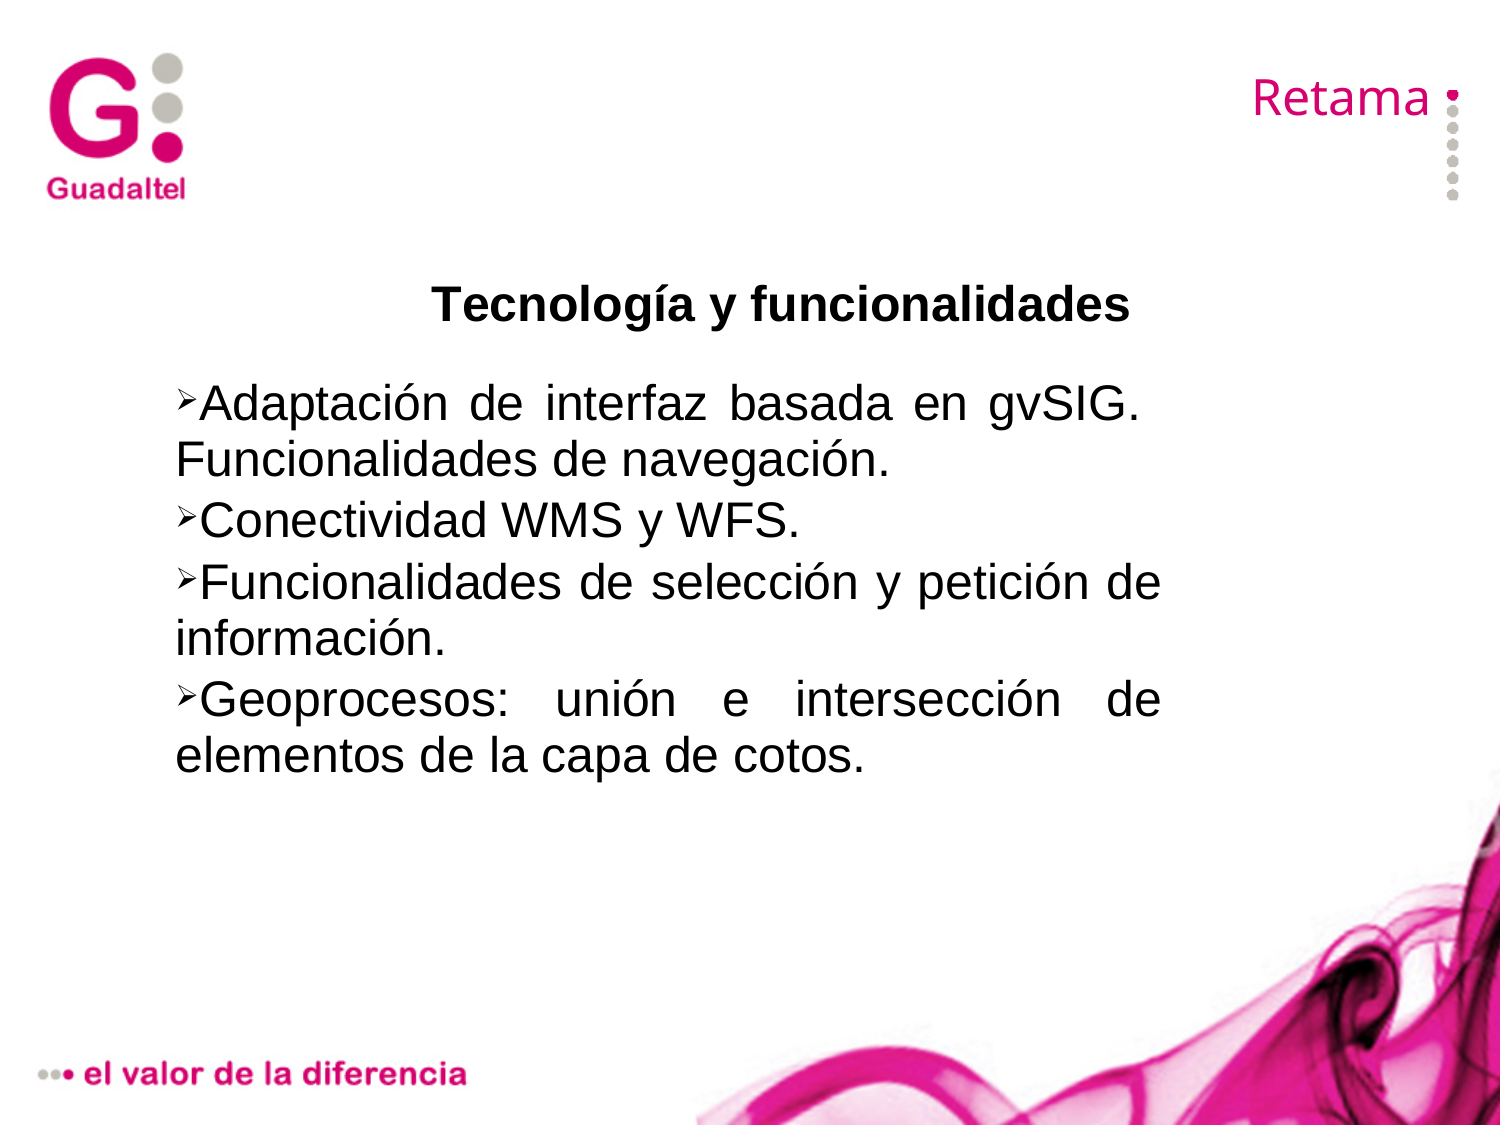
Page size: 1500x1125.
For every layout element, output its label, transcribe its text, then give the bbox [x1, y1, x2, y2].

picture [0, 0, 1500, 1125]
text_box Adaptación de interfaz basada en gvSIG. Funcionalidades de navegación. Conectividad WMS y WFS. Funcionalidades de selección y petición de información. Geoprocesos: unión e intersección de elementos de la capa de cotos. [148, 324, 1279, 881]
text_box Retama [472, 54, 1447, 126]
text_box Tecnología y funcionalidades [417, 268, 1147, 340]
